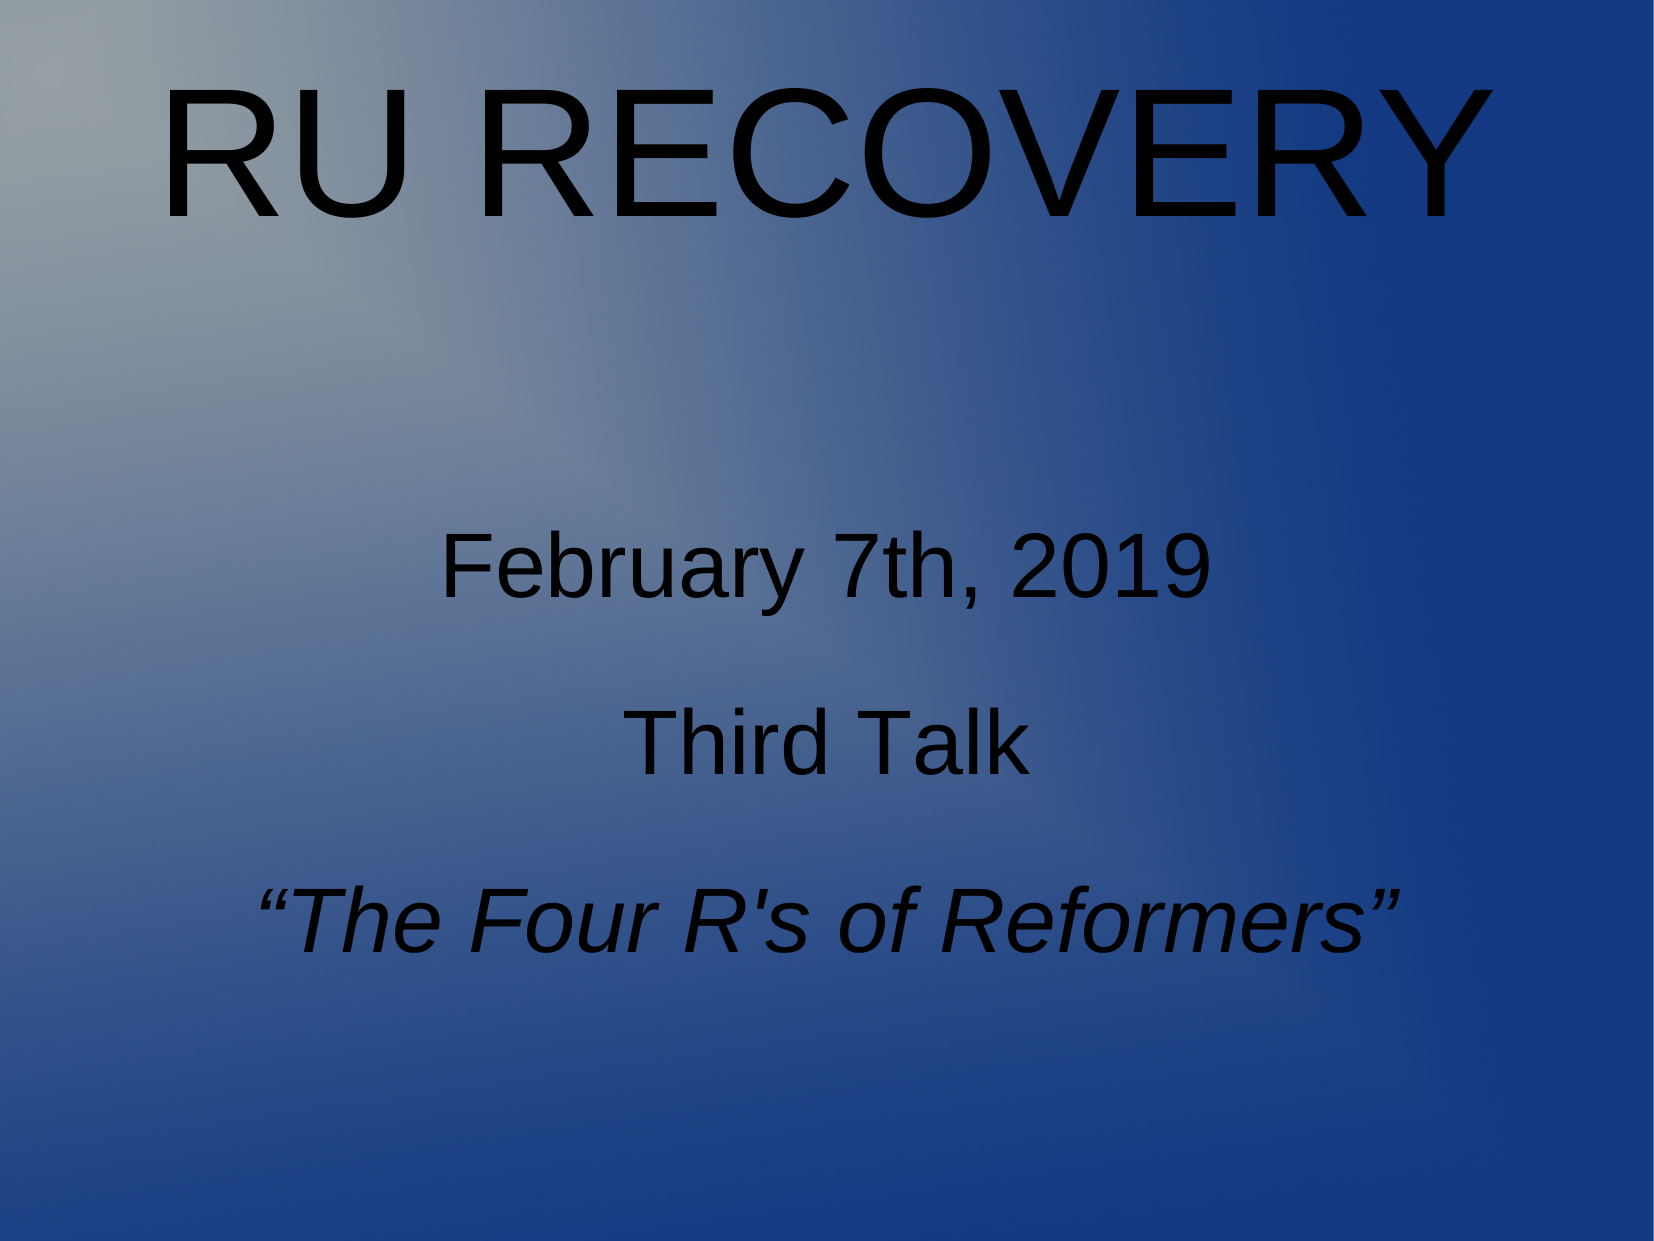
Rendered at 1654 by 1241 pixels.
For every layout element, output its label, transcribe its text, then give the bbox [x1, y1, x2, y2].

picture [0, 0, 1654, 1241]
subtitle February 7th, 2019 Third Talk “The Four R's of Reformers” [82, 290, 1571, 1109]
title RU RECOVERY [82, 49, 1571, 257]
